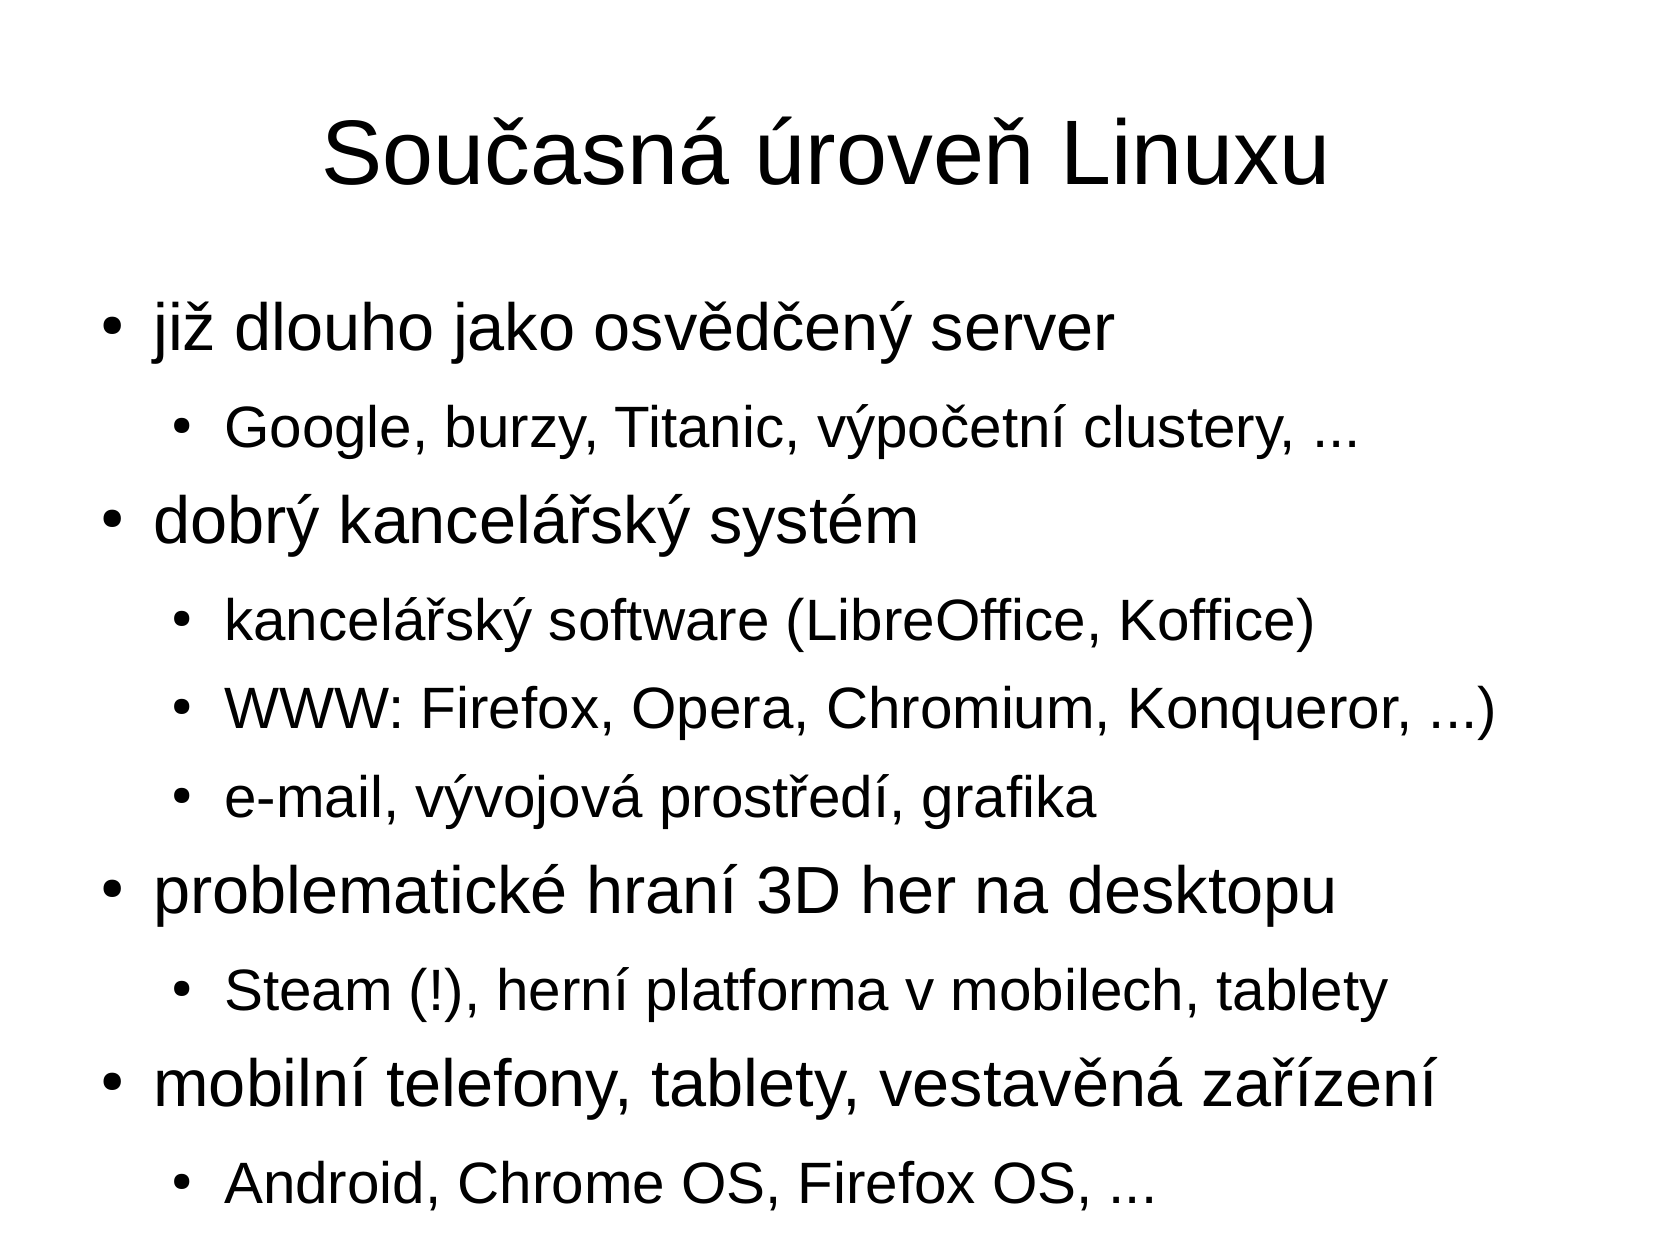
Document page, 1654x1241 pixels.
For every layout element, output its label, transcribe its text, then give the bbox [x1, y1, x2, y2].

title Současná úroveň Linuxu [82, 56, 1571, 250]
list již dlouho jako osvědčený server Google, burzy, Titanic, výpočetní clustery, ... dobrý kancelářský systém kancelářský software (LibreOffice, Koffice) WWW: Firefox, Opera, Chromium, Konqueror, ...) e-mail, vývojová prostředí, grafika problematické hraní 3D her na desktopu Steam (!), herní platforma v mobilech, tablety mobilní telefony, tablety, vestavěná zařízení Android, Chrome OS, Firefox OS, ... [82, 290, 1571, 1216]
